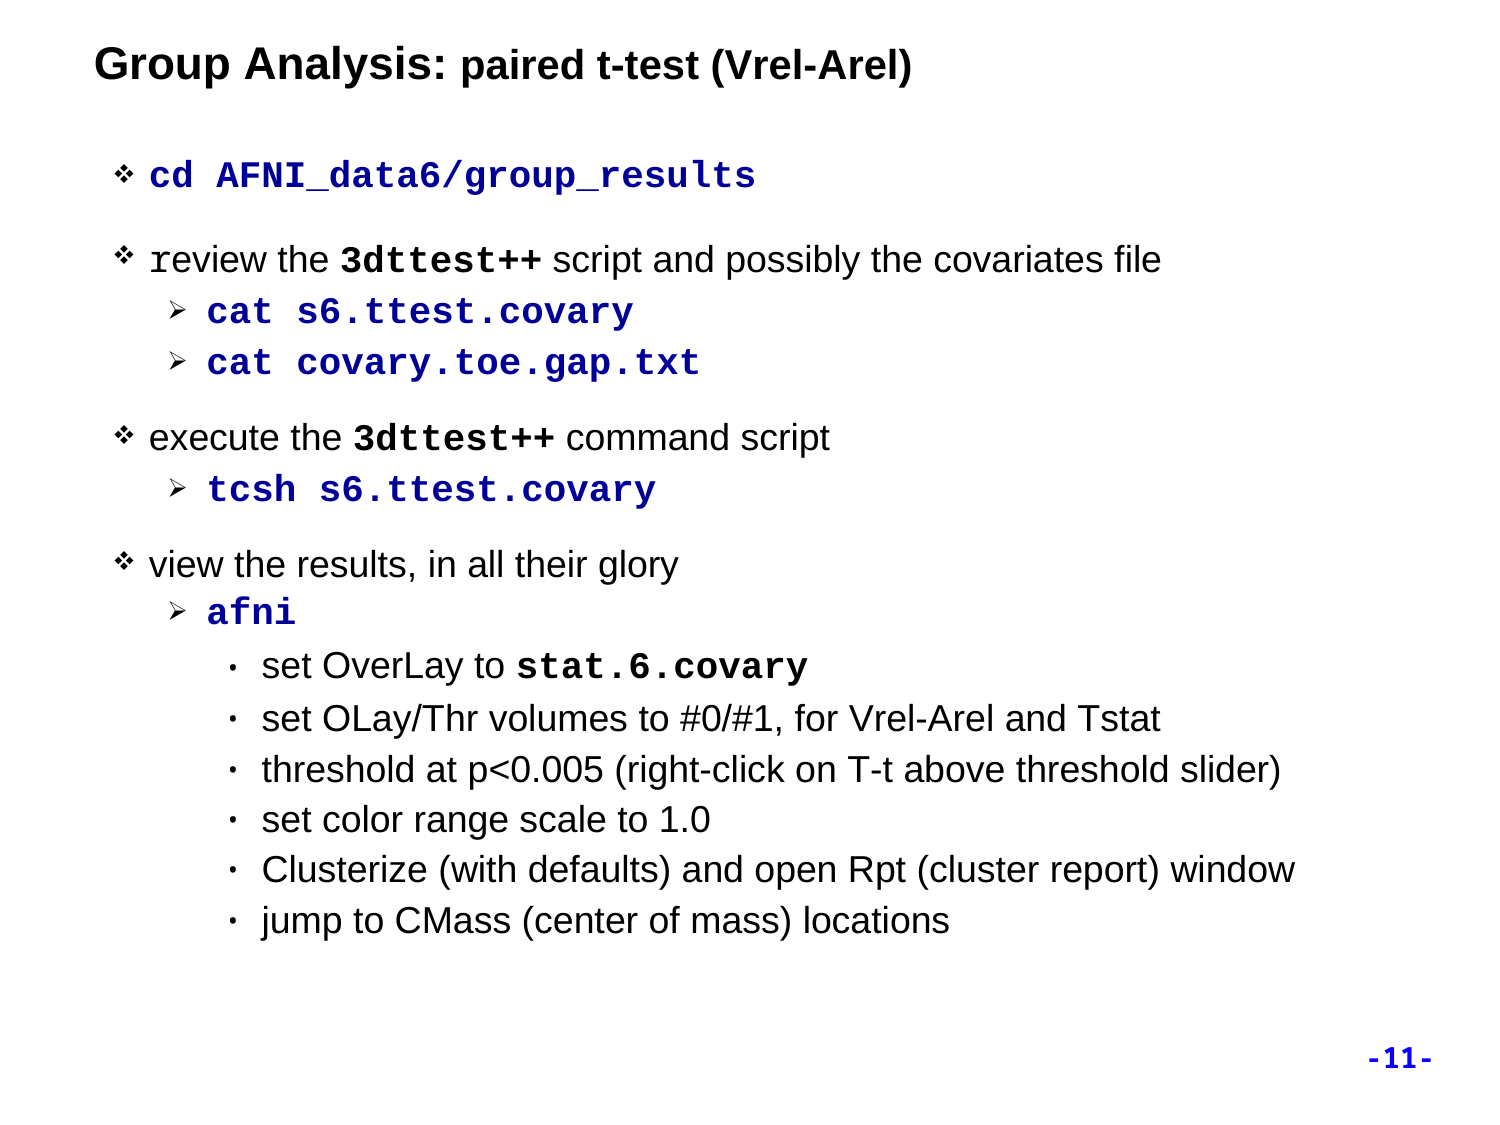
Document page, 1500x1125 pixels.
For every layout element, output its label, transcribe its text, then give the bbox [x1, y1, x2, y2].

list Group Analysis: paired t-test (Vrel-Arel) cd AFNI_data6/group_results review the 3dttest++ script and possibly the covariates file cat s6.ttest.covary cat covary.toe.gap.txt execute the 3dttest++ command script tcsh s6.ttest.covary view the results, in all their glory afni set OverLay to stat.6.covary set OLay/Thr volumes to #0/#1, for Vrel-Arel and Tstat threshold at p<0.005 (right-click on T-t above threshold slider) set color range scale to 1.0 Clusterize (with defaults) and open Rpt (cluster report) window jump to CMass (center of mass) locations [40, 29, 1461, 1125]
